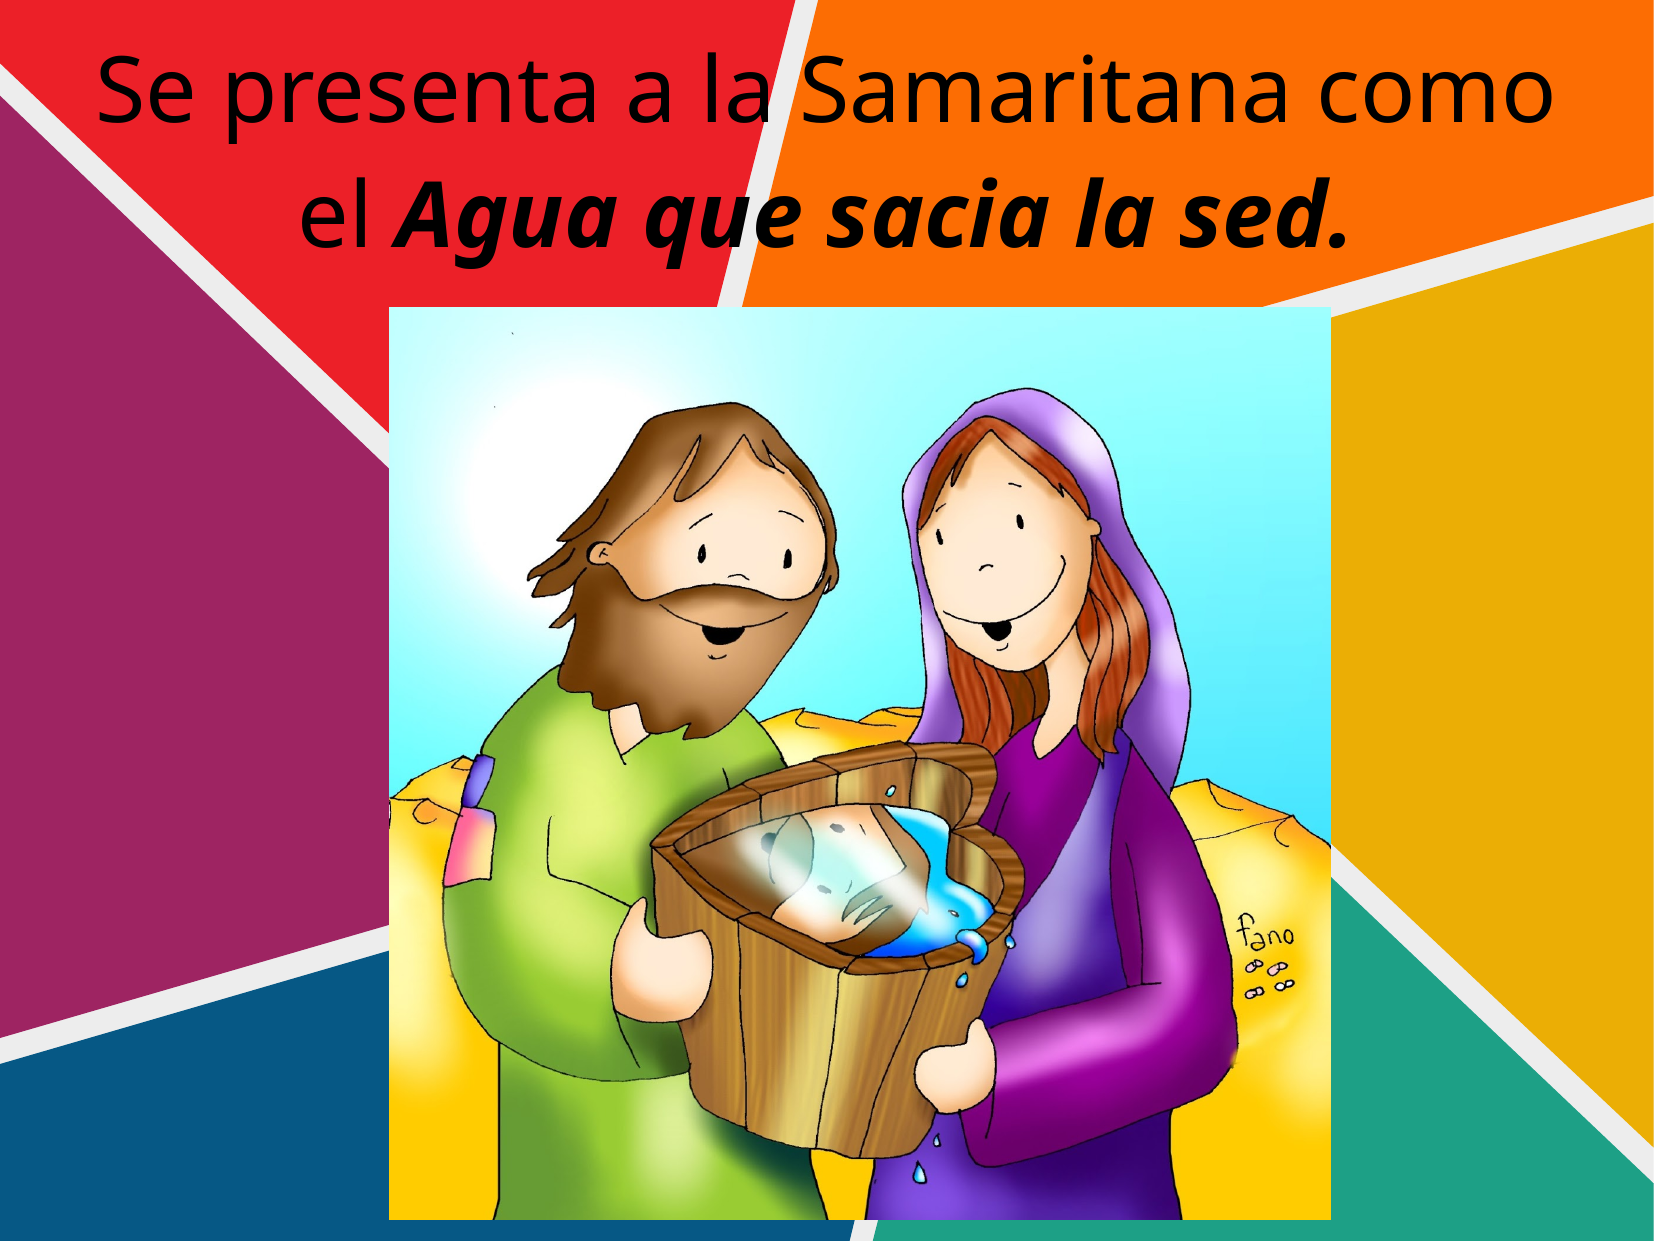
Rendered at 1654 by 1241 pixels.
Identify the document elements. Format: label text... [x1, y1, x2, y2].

title Se presenta a la Samaritana como el Agua que sacia la sed. [82, 21, 1571, 278]
picture [389, 307, 1331, 1220]
